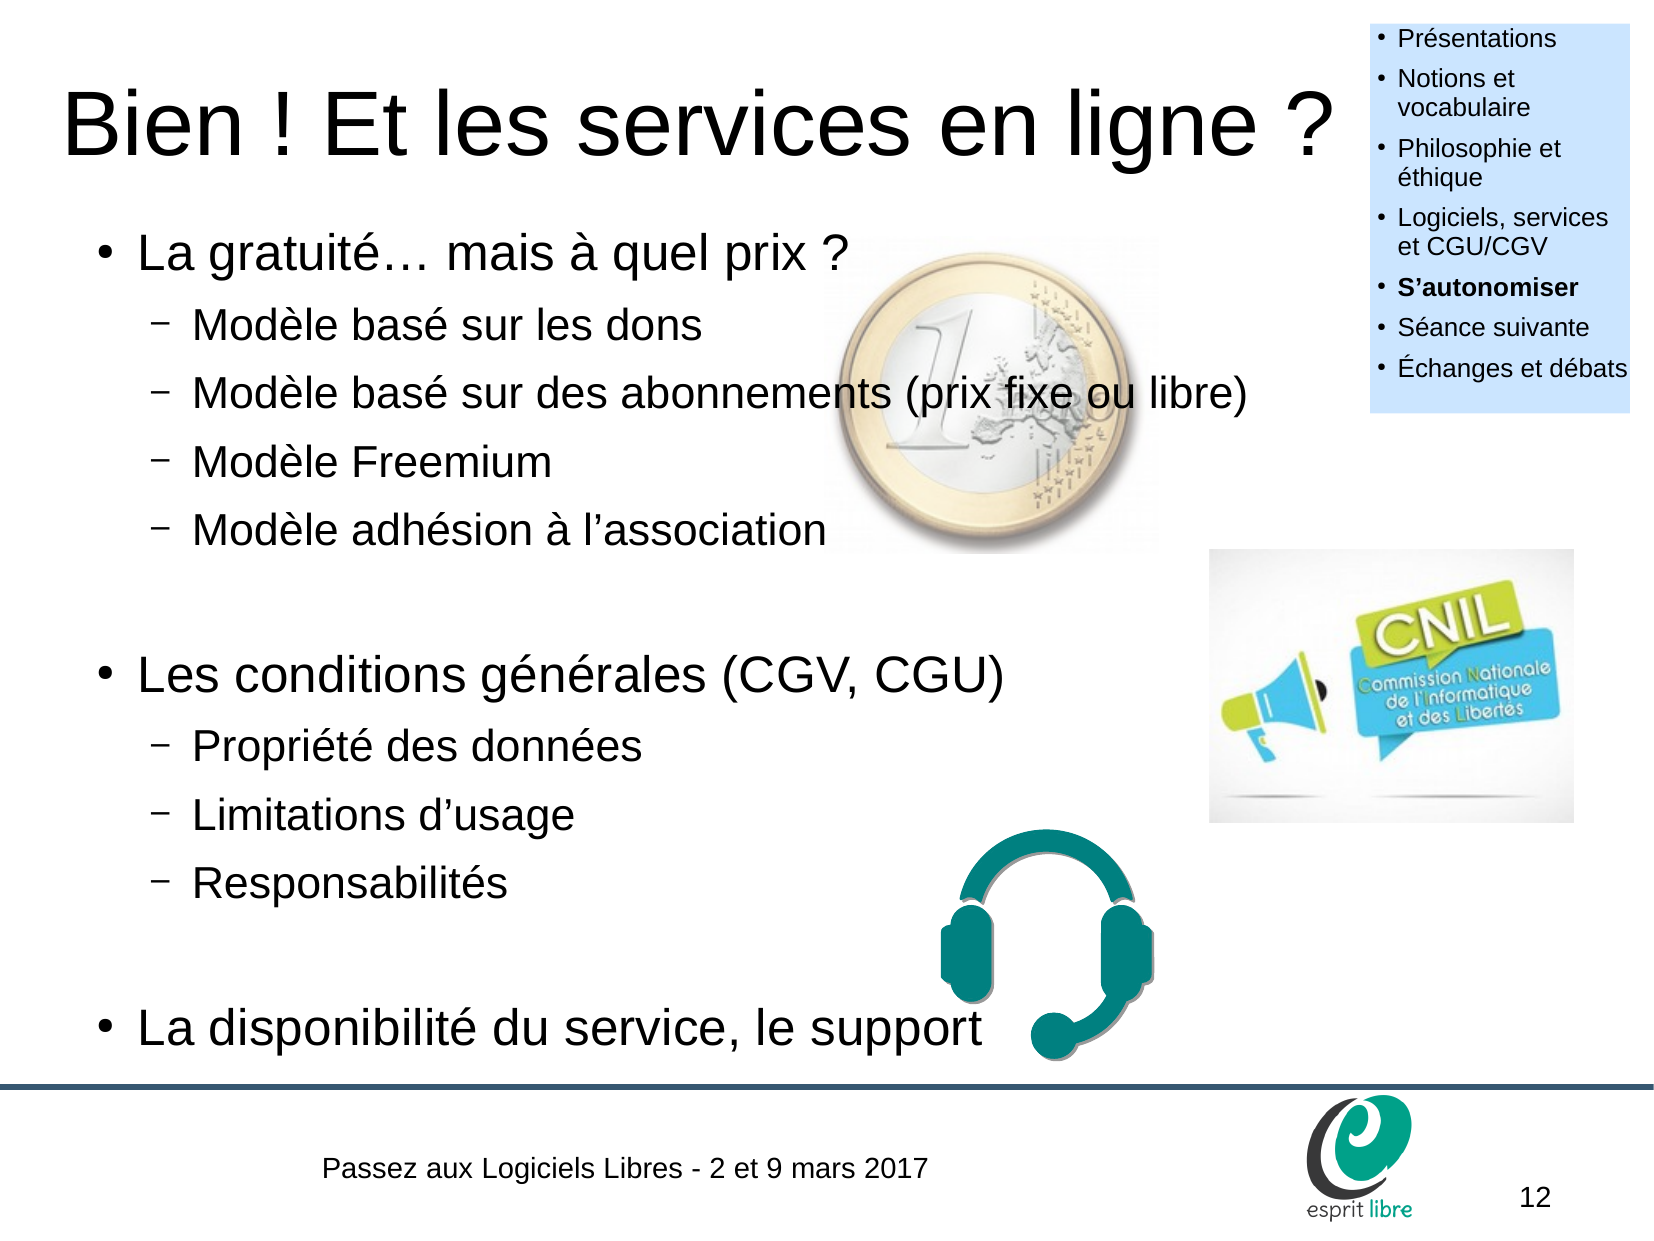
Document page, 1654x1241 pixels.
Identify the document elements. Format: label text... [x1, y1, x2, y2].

picture [925, 827, 1162, 1064]
title Bien ! Et les services en ligne ? [5, 19, 1394, 227]
list La gratuité… mais à quel prix ? Modèle basé sur les dons Modèle basé sur des abonnements (prix fixe ou libre) Modèle Freemium Modèle adhésion à l’association Les conditions générales (CGV, CGU) Propriété des données Limitations d’usage Responsabilités La disponibilité du service, le support [82, 224, 1571, 1063]
picture [1293, 1092, 1424, 1223]
list Présentations Notions et vocabulaire Philosophie et éthique Logiciels, services et CGU/CGV S’autonomiser Séance suivante Échanges et débats [1370, 23, 1630, 414]
